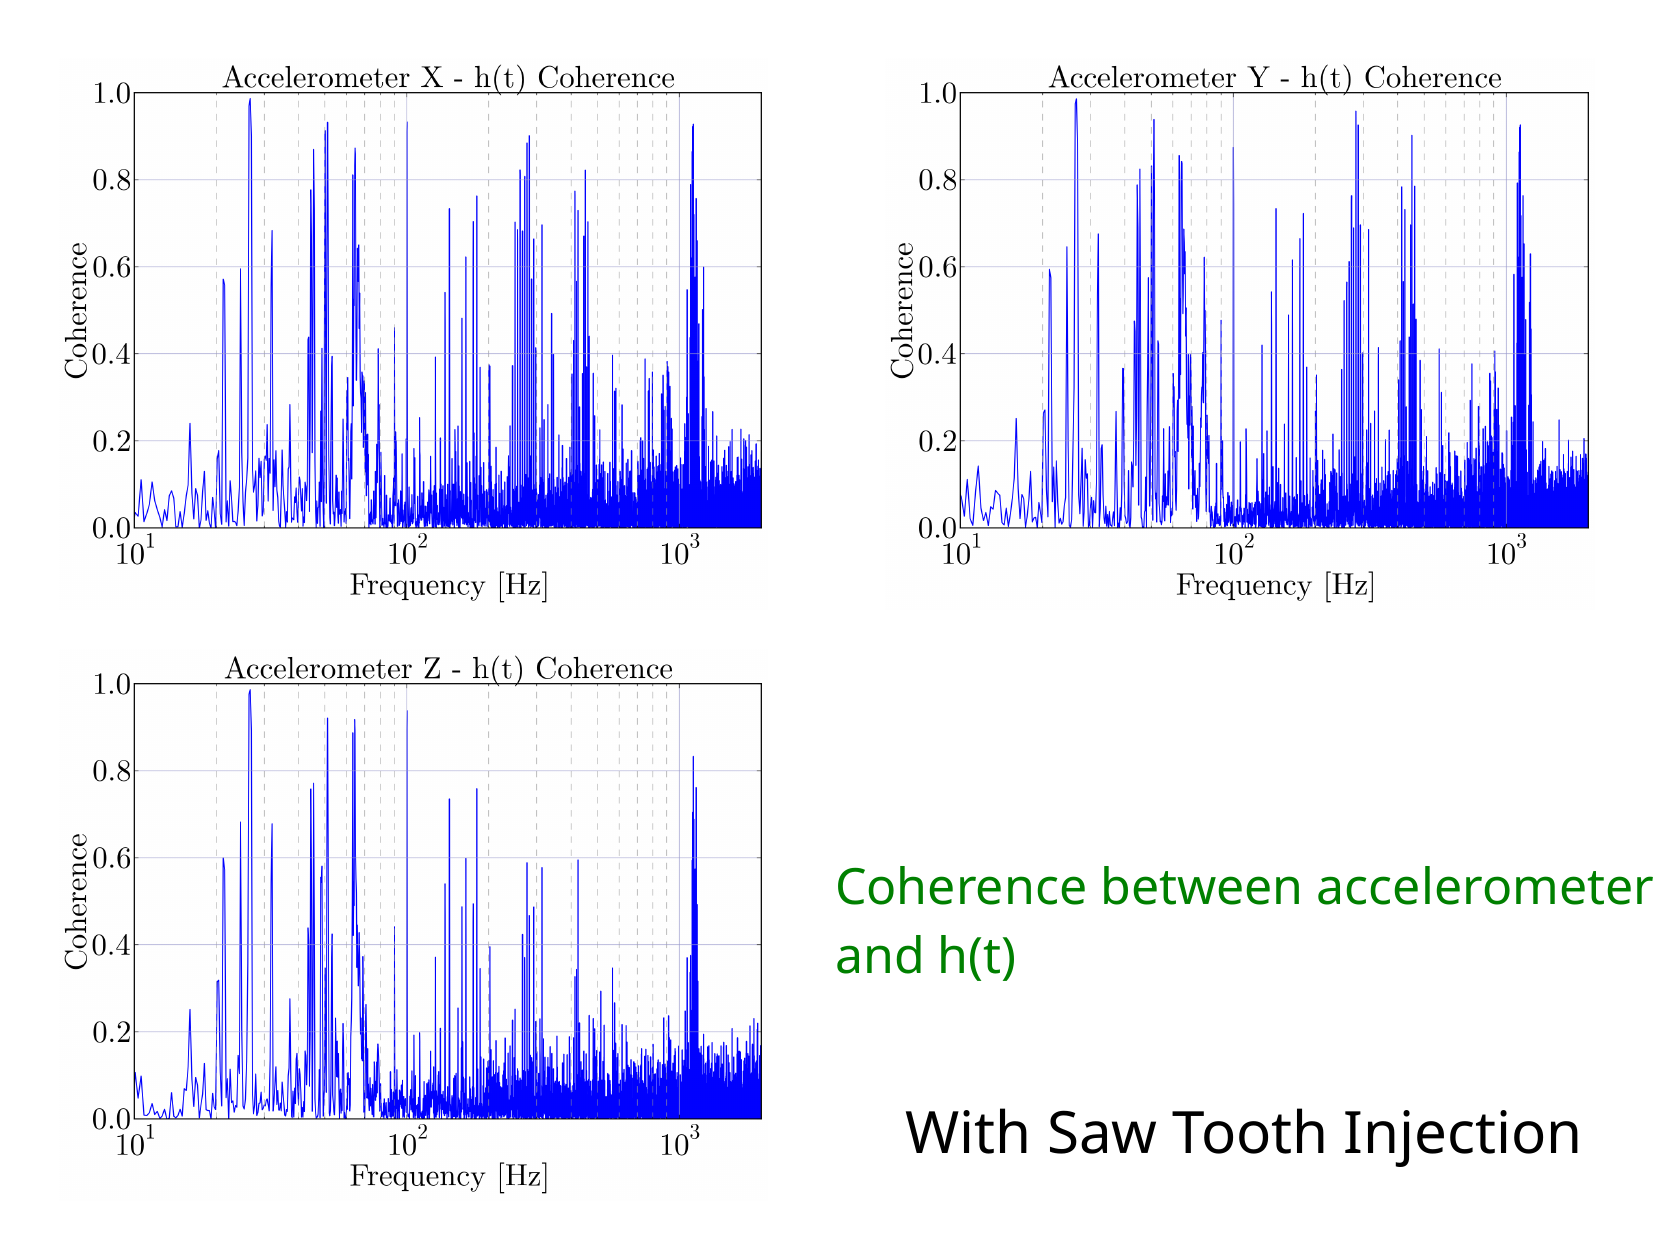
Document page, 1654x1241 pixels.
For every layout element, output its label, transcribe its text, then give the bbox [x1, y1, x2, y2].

picture [59, 649, 768, 1201]
text_box With Saw Tooth Injection [890, 1084, 1571, 1170]
picture [59, 58, 768, 611]
text_box Coherence between accelerometers and h(t) [820, 843, 1619, 980]
picture [885, 58, 1595, 611]
